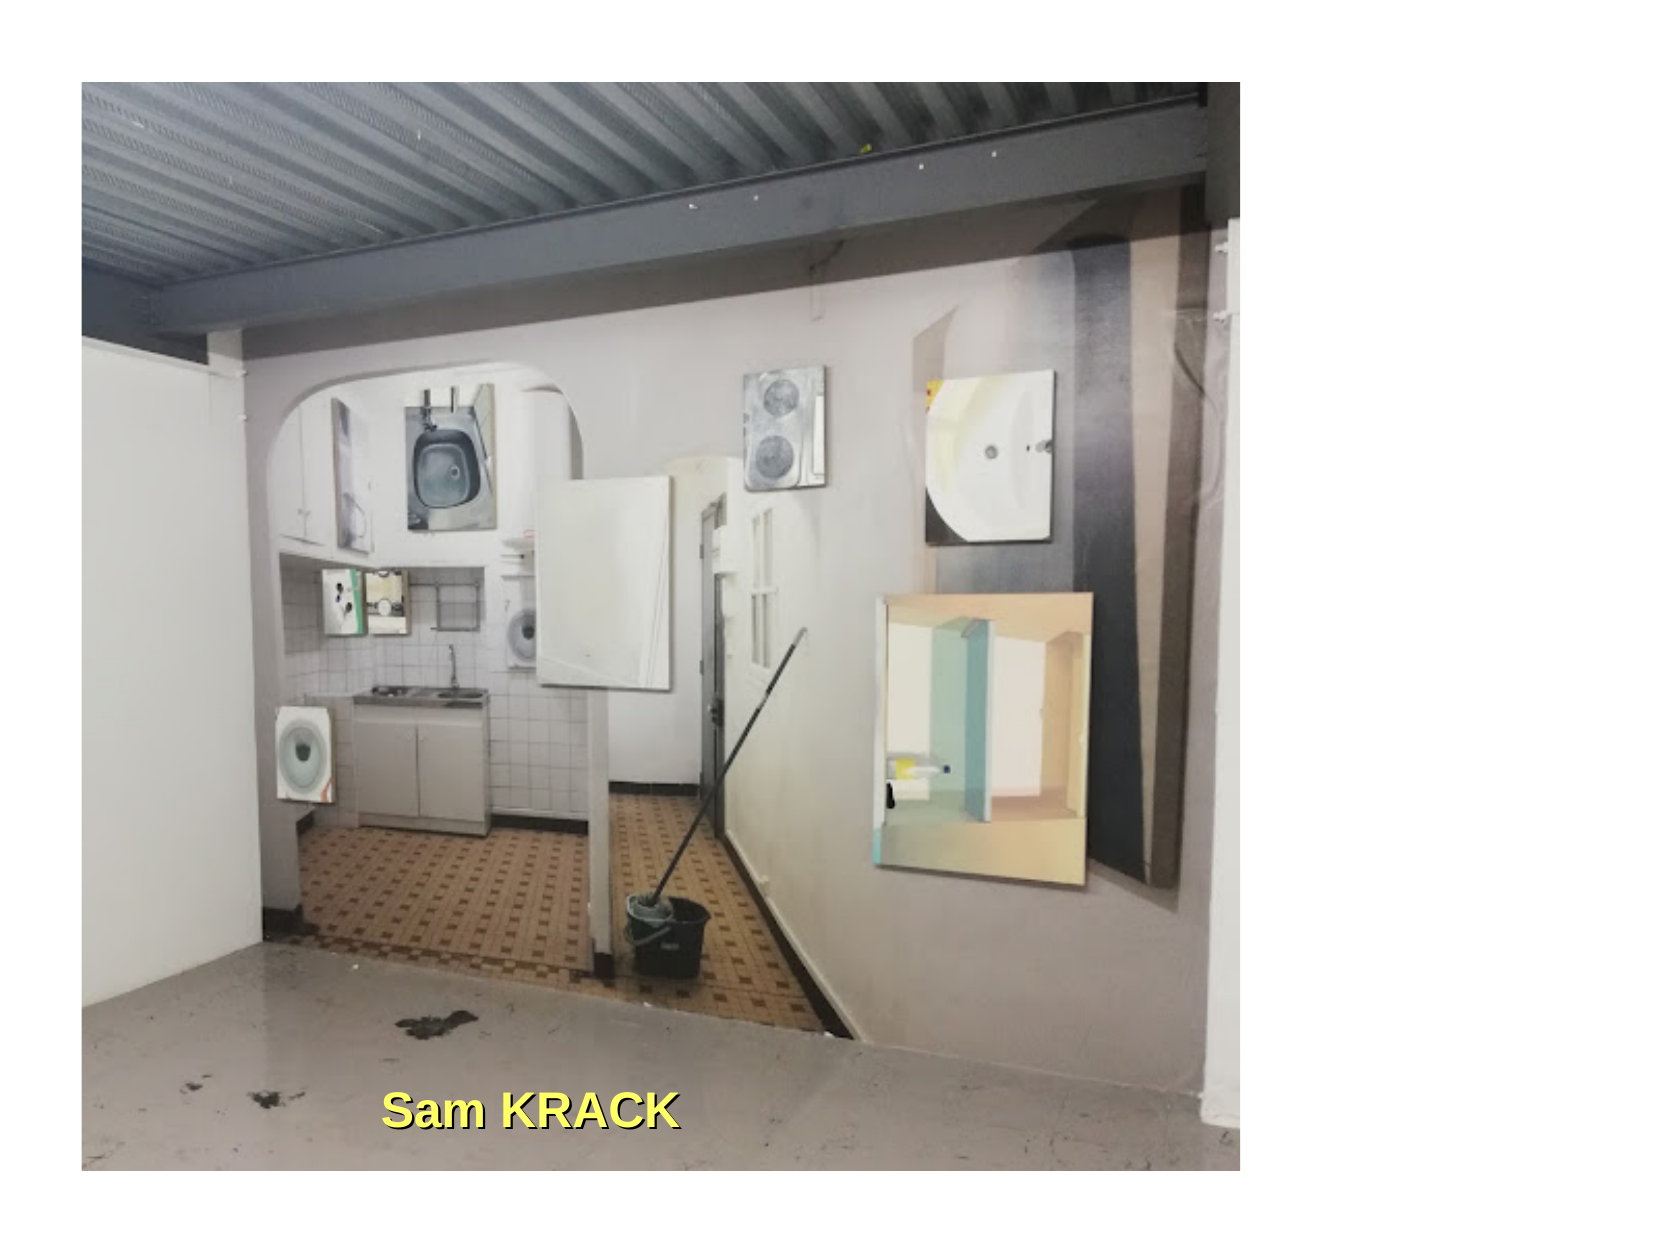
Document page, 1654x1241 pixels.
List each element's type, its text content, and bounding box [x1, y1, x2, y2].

picture [81, 82, 1241, 1171]
text_box Sam KRACK [366, 1074, 969, 1147]
